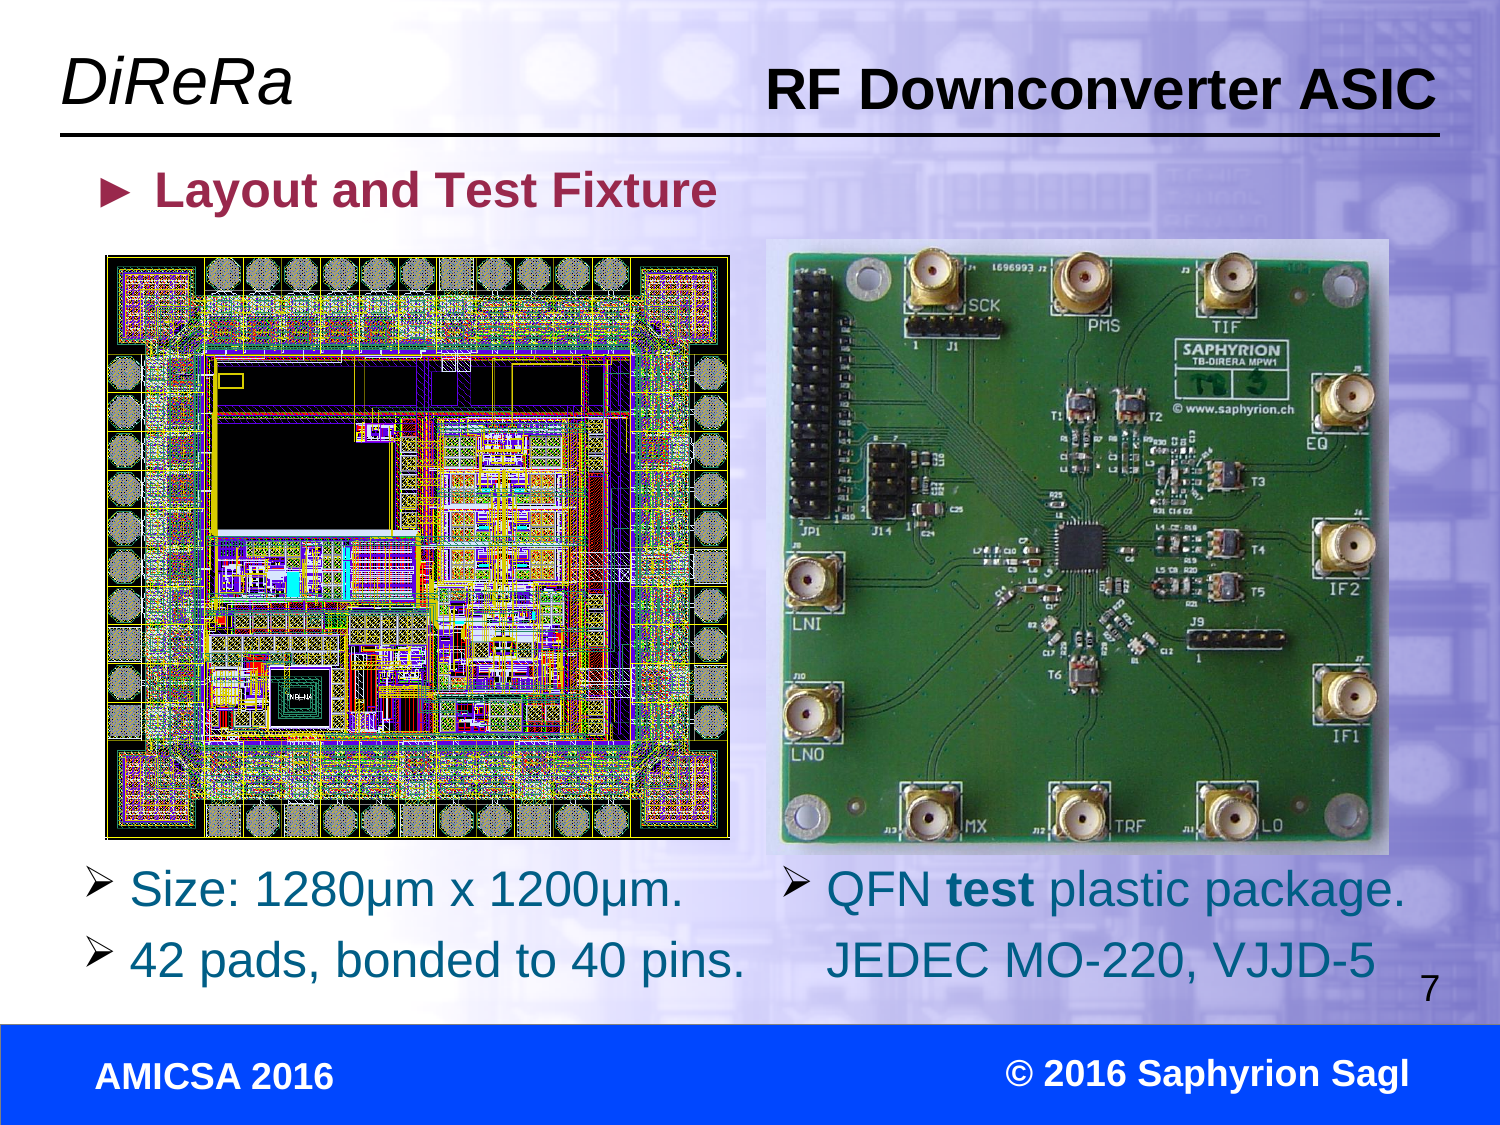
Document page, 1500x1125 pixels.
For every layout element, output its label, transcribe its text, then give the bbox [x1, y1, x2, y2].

text_box ► Layout and Test Fixture [76, 150, 736, 226]
text_box QFN test plastic package. JEDEC MO-220, VJJD-5 [779, 856, 1448, 988]
table_cell 115.38MHz [5, 0, 1500, 1024]
text_box RF Downconverter ASIC [735, 43, 1453, 129]
text_box Size: 1280μm x 1200μm. 42 pads, bonded to 40 pins. [82, 856, 751, 988]
picture [766, 239, 1389, 856]
picture [105, 255, 730, 841]
